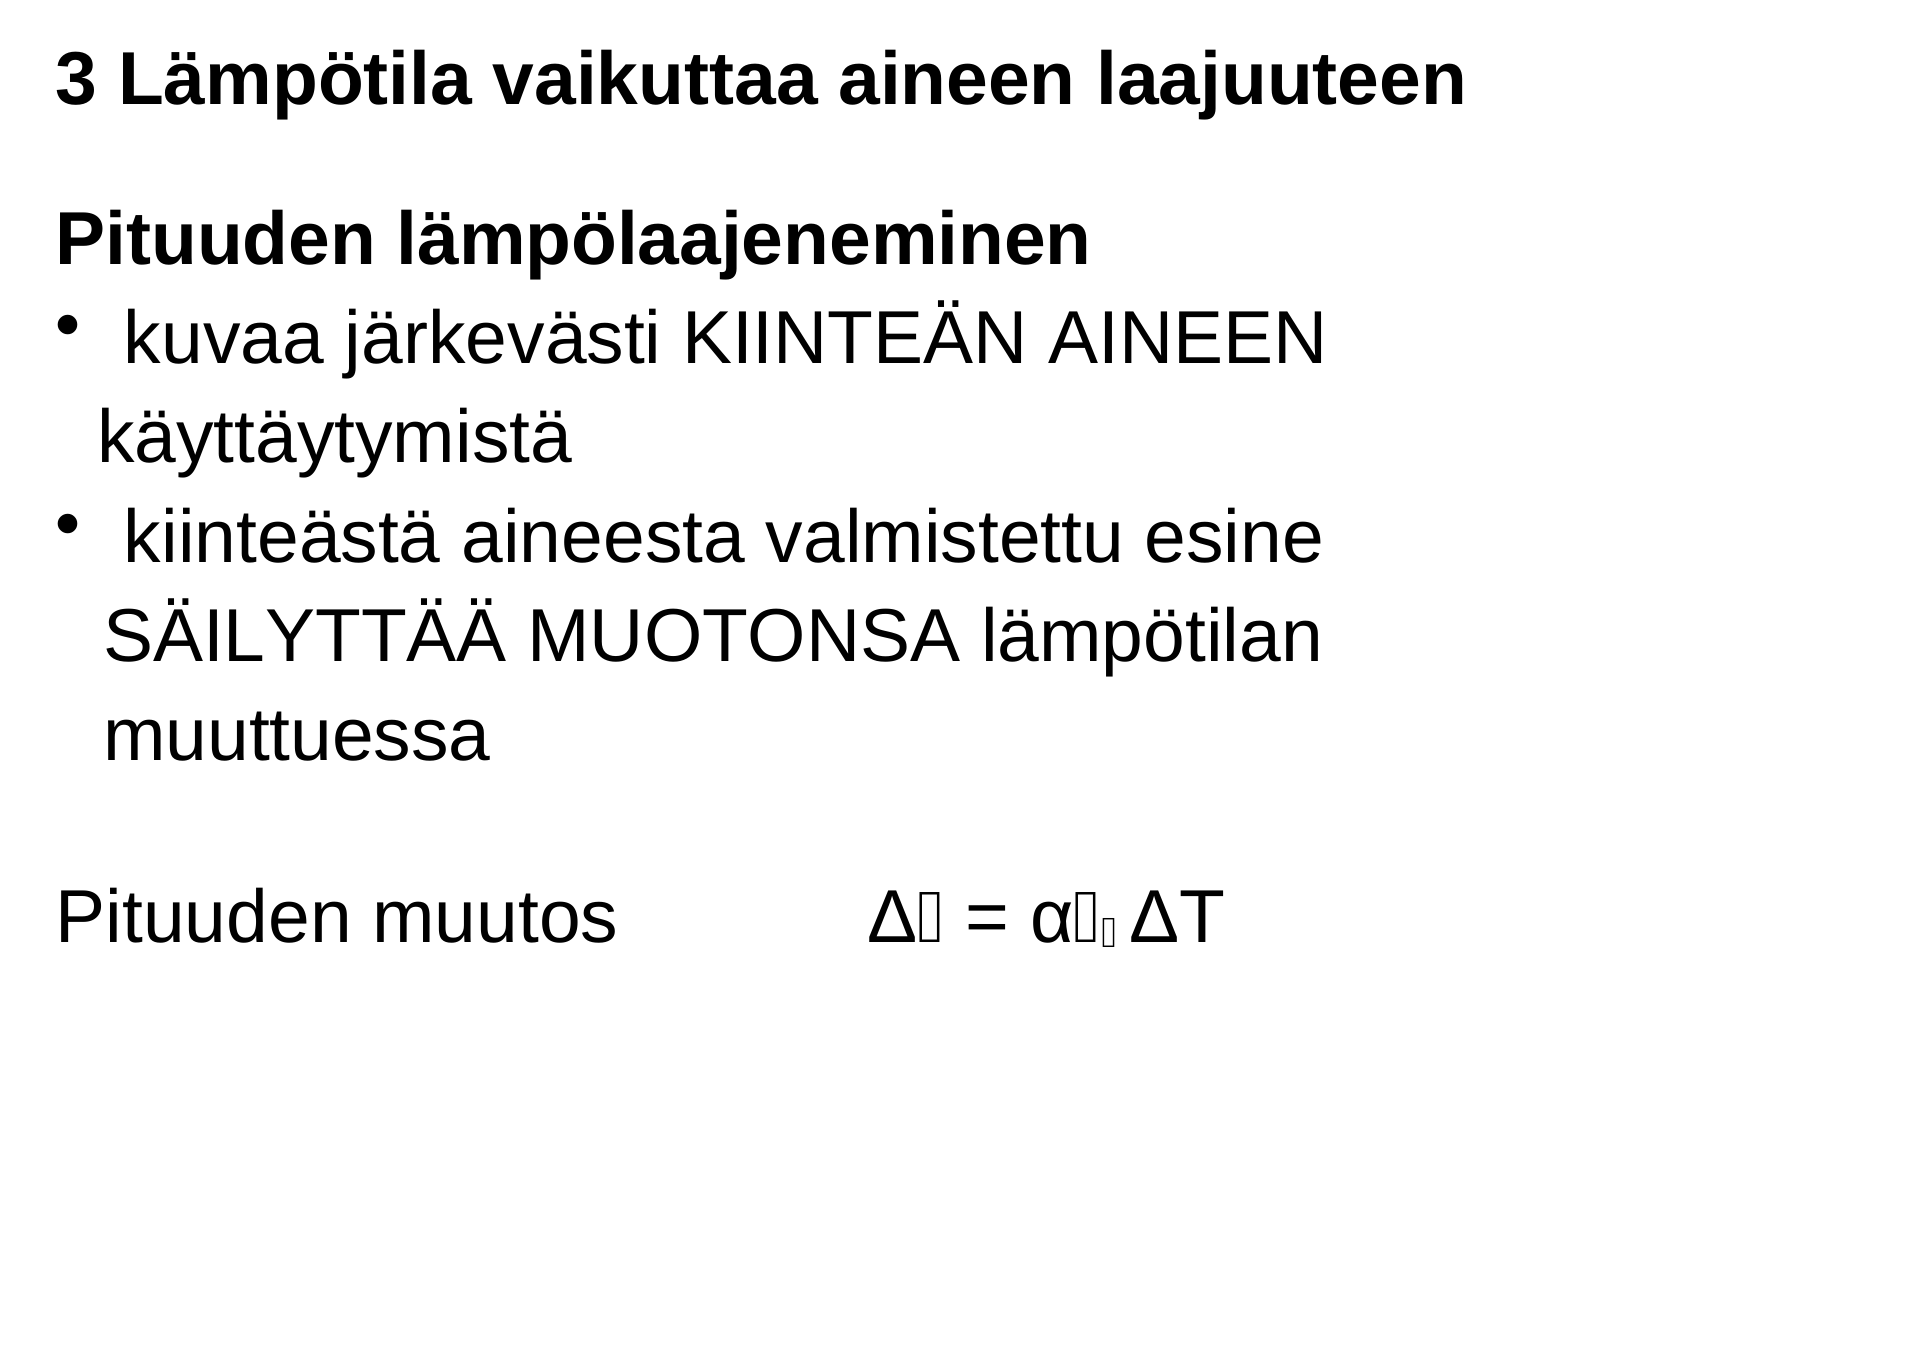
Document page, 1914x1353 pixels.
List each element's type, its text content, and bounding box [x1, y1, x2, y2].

text_box 3 Lämpötila vaikuttaa aineen laajuuteen Pituuden lämpölaajeneminen kuvaa järkevästi KIINTEÄN AINEEN käyttäytymistä kiinteästä aineesta valmistettu esine SÄILYTTÄÄ MUOTONSA lämpötilan muuttuessa Pituuden muutos Δ = α ΔT [40, 30, 1914, 1131]
